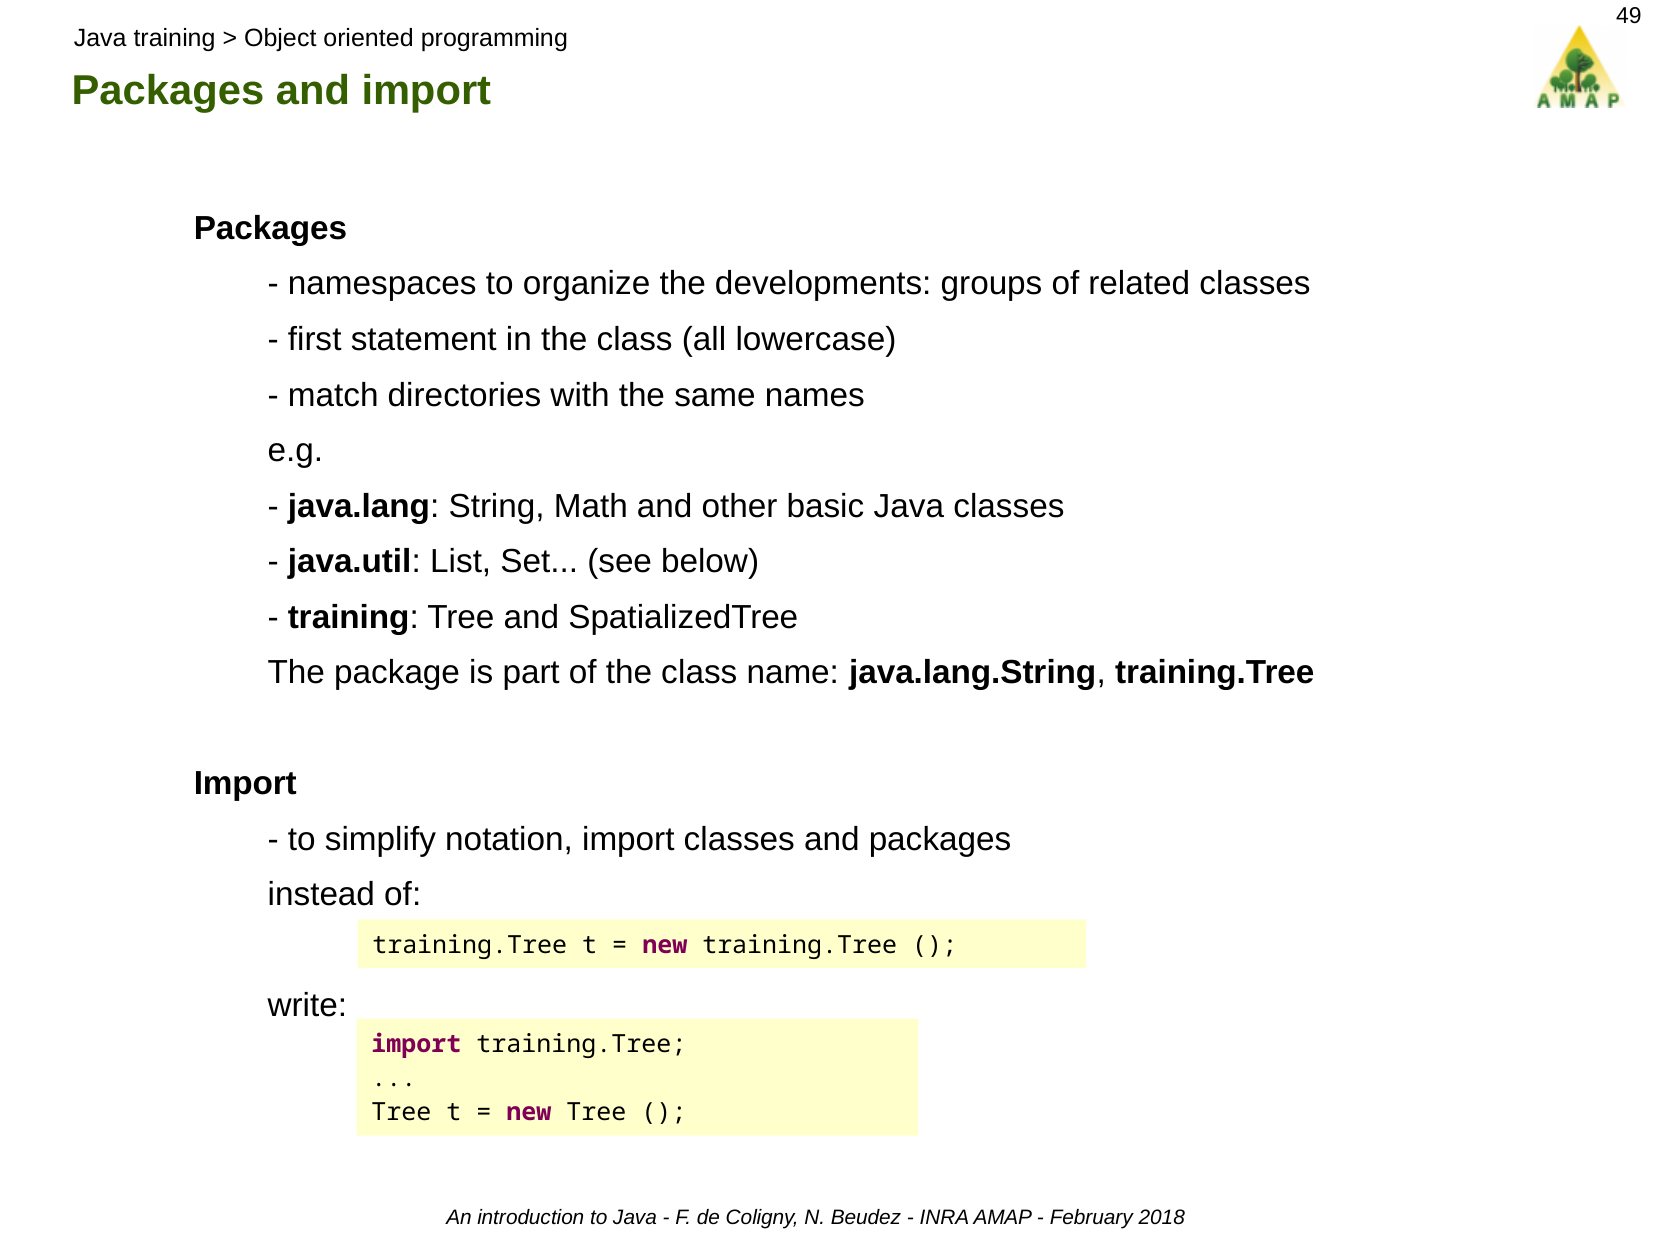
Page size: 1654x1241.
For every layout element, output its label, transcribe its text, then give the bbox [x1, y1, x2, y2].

text_box import training.Tree; ... Tree t = new Tree (); [356, 1018, 919, 1122]
text_box Packages and import [56, 59, 1120, 121]
text_box Java training > Object oriented programming [59, 16, 1004, 60]
picture [1533, 25, 1627, 108]
text_box Packages - namespaces to organize the developments: groups of related classes - first statement in the class (all lowercase) - match directories with the same names e.g. - java.lang: String, Math and other basic Java classes - java.util: List, Set... (see below) - training: Tree and SpatializedTree The package is part of the class name: java.lang.String, training.Tree Import - to simplify notation, import classes and packages instead of: write: [179, 183, 1451, 1032]
text_box training.Tree t = new training.Tree (); [357, 919, 1087, 964]
